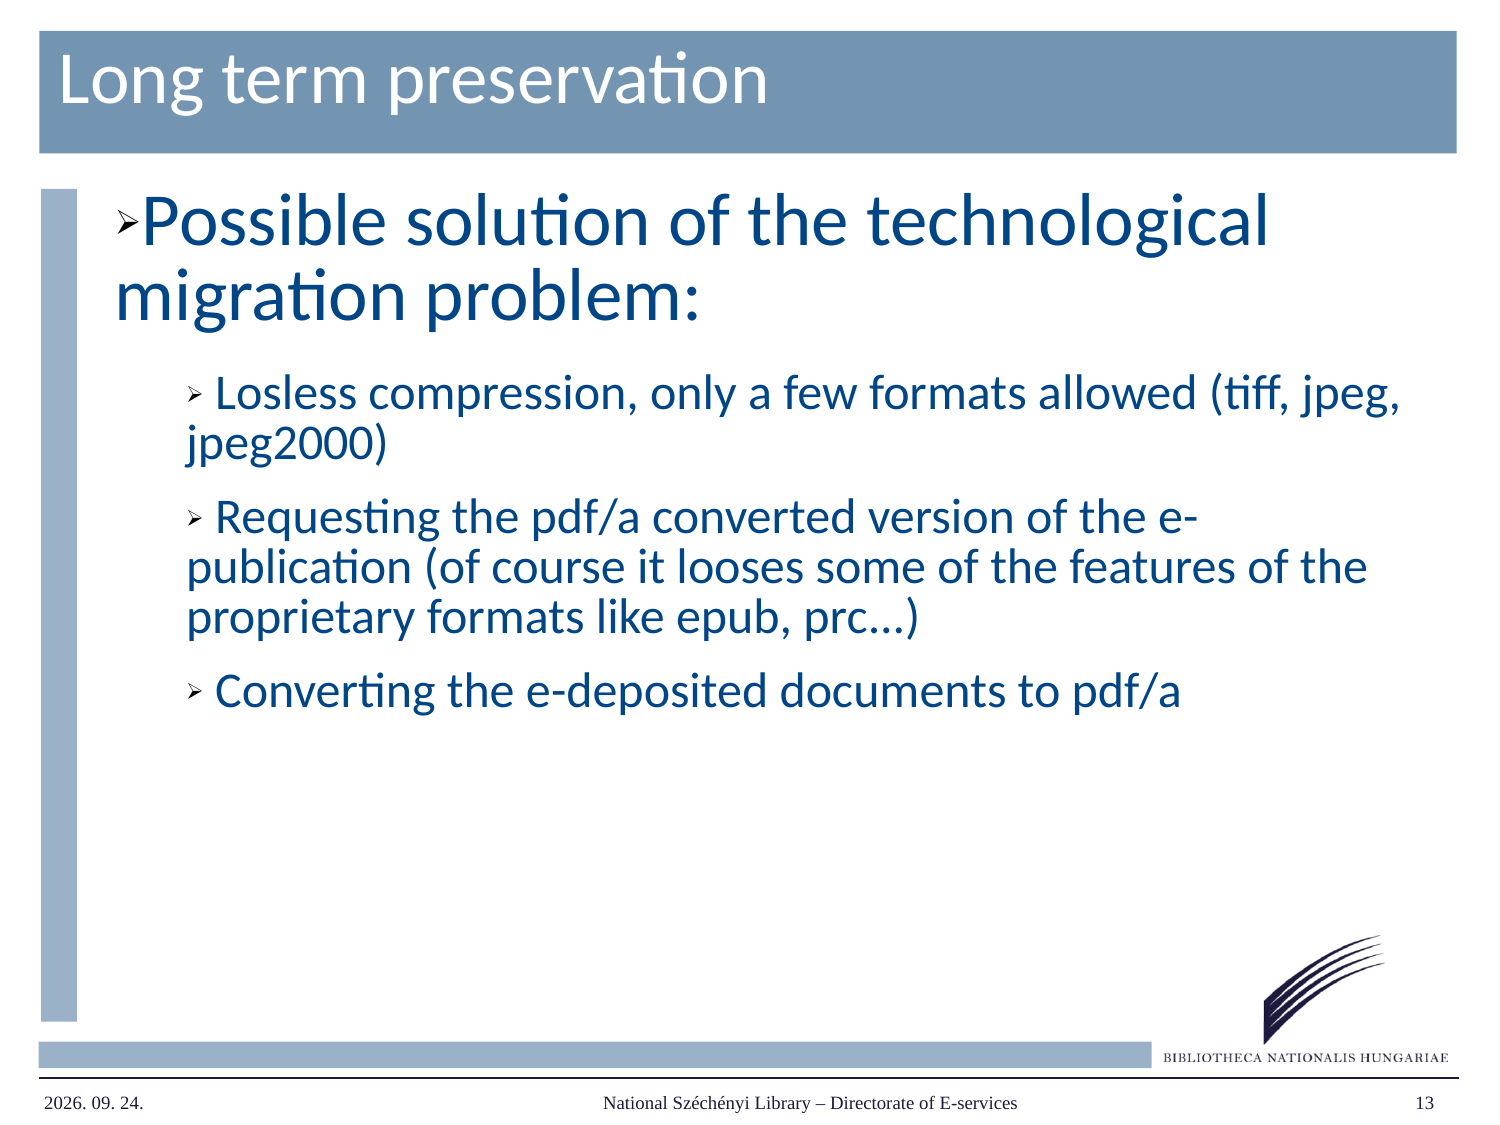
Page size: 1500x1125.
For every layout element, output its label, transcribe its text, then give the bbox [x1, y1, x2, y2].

title Long term preservation [59, 23, 1497, 147]
list Possible solution of the technological migration problem: Losless compression, only a few formats allowed (tiff, jpeg, jpeg2000) Requesting the pdf/a converted version of the e-publication (of course it looses some of the features of the proprietary formats like epub, prc...) Converting the e-deposited documents to pdf/a [97, 189, 1418, 1016]
picture [1163, 935, 1448, 1062]
